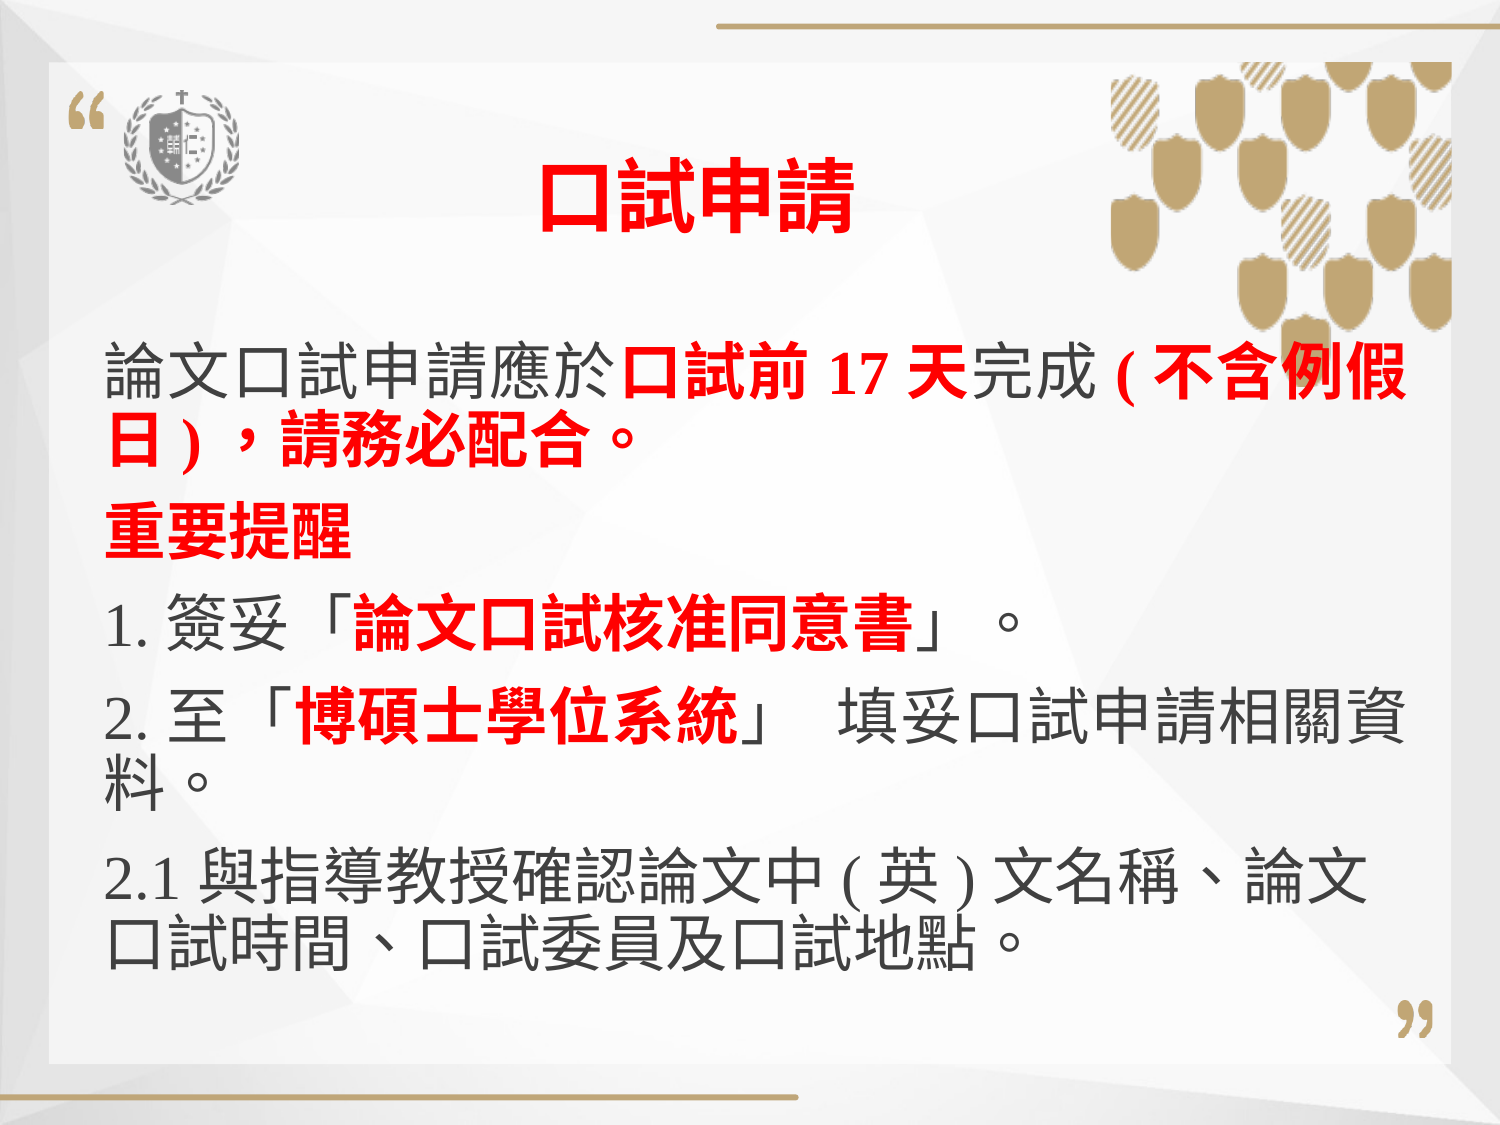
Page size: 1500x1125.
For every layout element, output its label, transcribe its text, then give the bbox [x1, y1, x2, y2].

text_box 口試申請 [123, 138, 1269, 259]
picture [123, 90, 239, 138]
text_box 論文口試申請應於口試前17天完成(不含例假日)，請務必配合。 重要提醒 1.簽妥「論文口試核准同意書」。 2.至「博碩士學位系統」 填妥口試申請相關資料。 2.1與指導教授確認論文中(英)文名稱、論文口試時間、口試委員及口試地點。 [88, 333, 1424, 1036]
text_box [67, 278, 1433, 1059]
